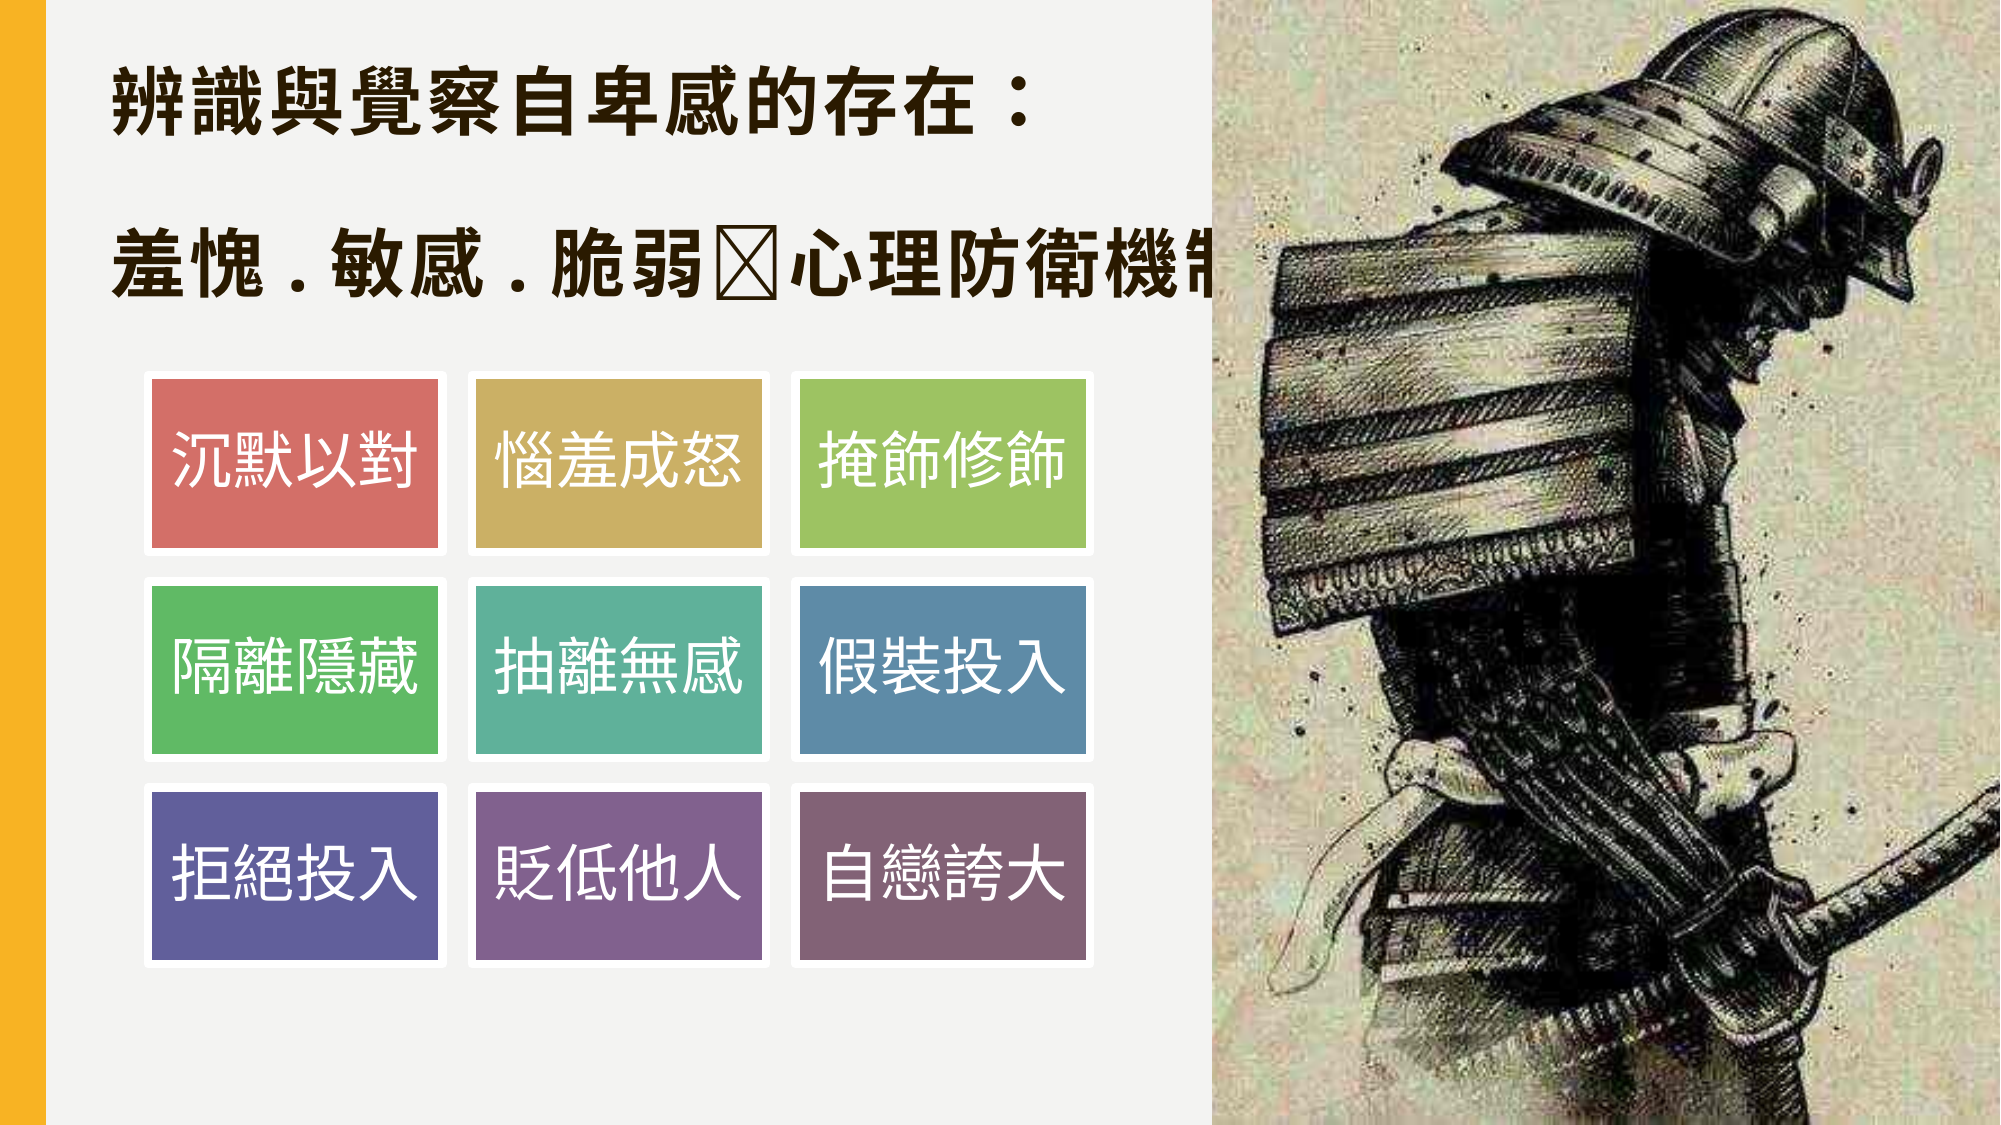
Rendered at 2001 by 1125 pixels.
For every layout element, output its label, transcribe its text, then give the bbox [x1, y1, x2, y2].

text_box 隔離隱藏 [147, 581, 443, 759]
text_box [0, 0, 1212, 1125]
picture [1212, 0, 2000, 1125]
title 辨識與覺察自卑感的存在： 羞愧.敏感.脆弱心理防衛機制 [95, 57, 1212, 376]
text_box 惱羞成怒 [471, 375, 767, 552]
text_box 抽離無感 [471, 581, 767, 759]
text_box 假裝投入 [795, 581, 1091, 759]
text_box 自戀誇大 [795, 787, 1091, 965]
text_box 掩飾修飾 [795, 375, 1091, 552]
text_box 沉默以對 [147, 375, 443, 552]
text_box 拒絕投入 [147, 787, 443, 965]
text_box 貶低他人 [471, 787, 767, 965]
